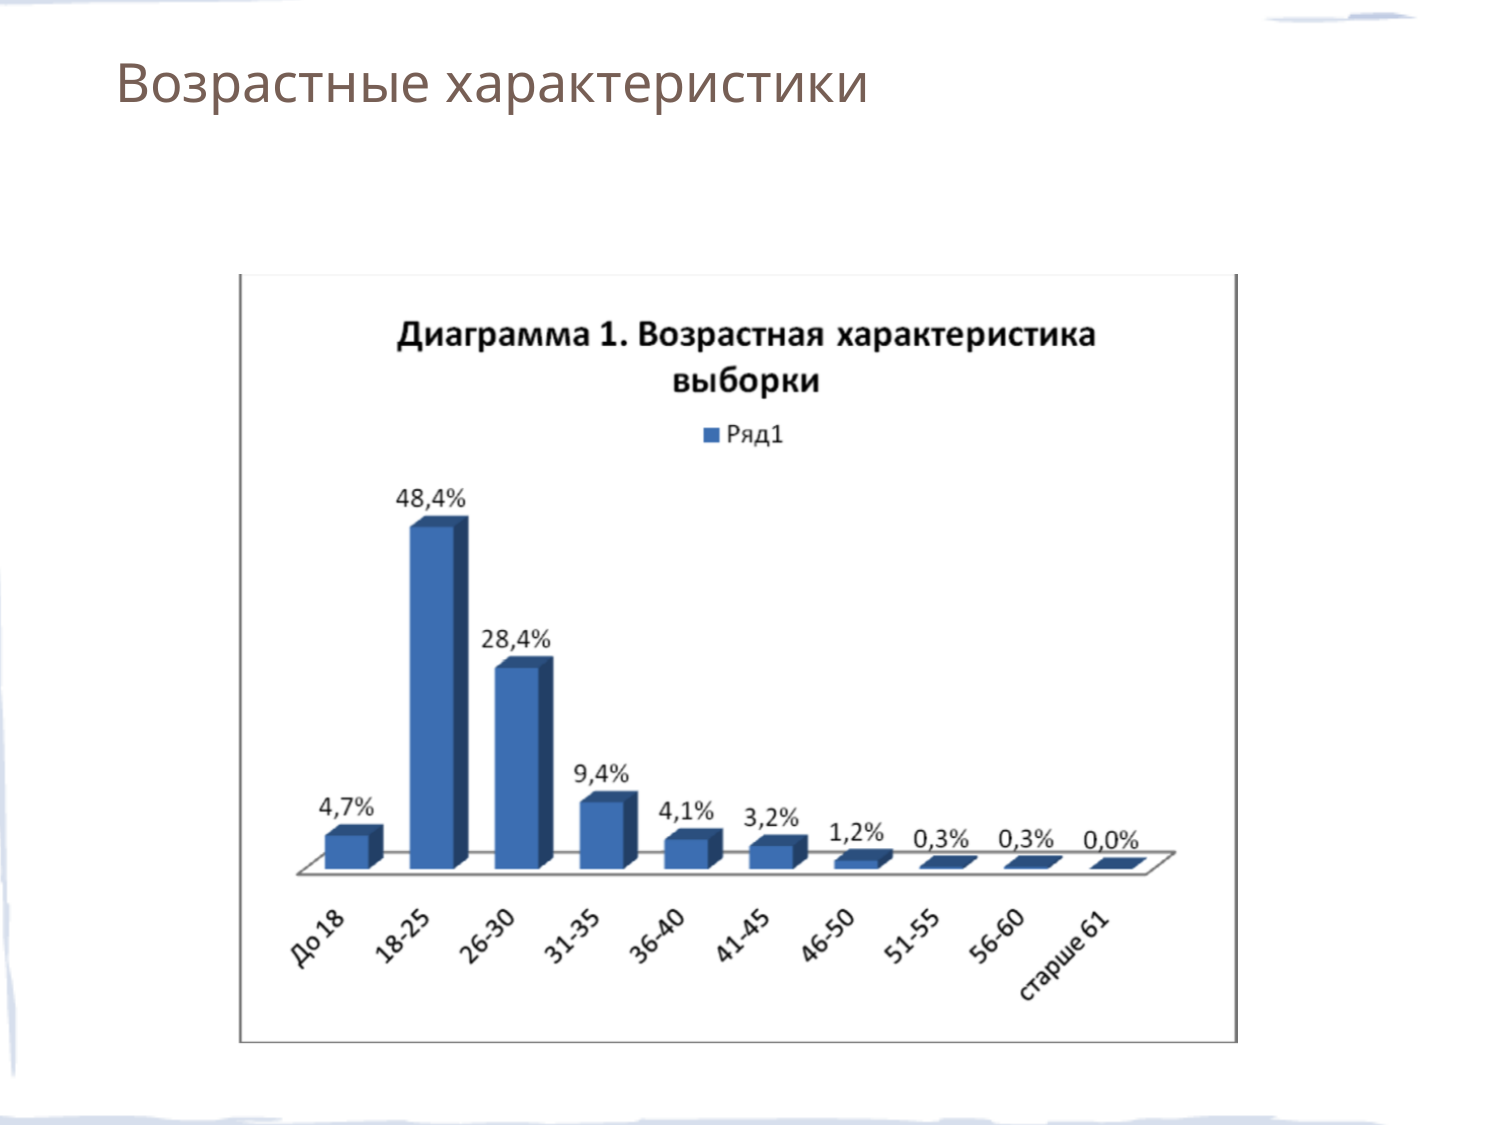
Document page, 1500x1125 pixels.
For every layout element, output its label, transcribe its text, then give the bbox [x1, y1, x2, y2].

title Возрастные характеристики [100, 37, 1438, 200]
picture [0, 0, 1500, 1125]
